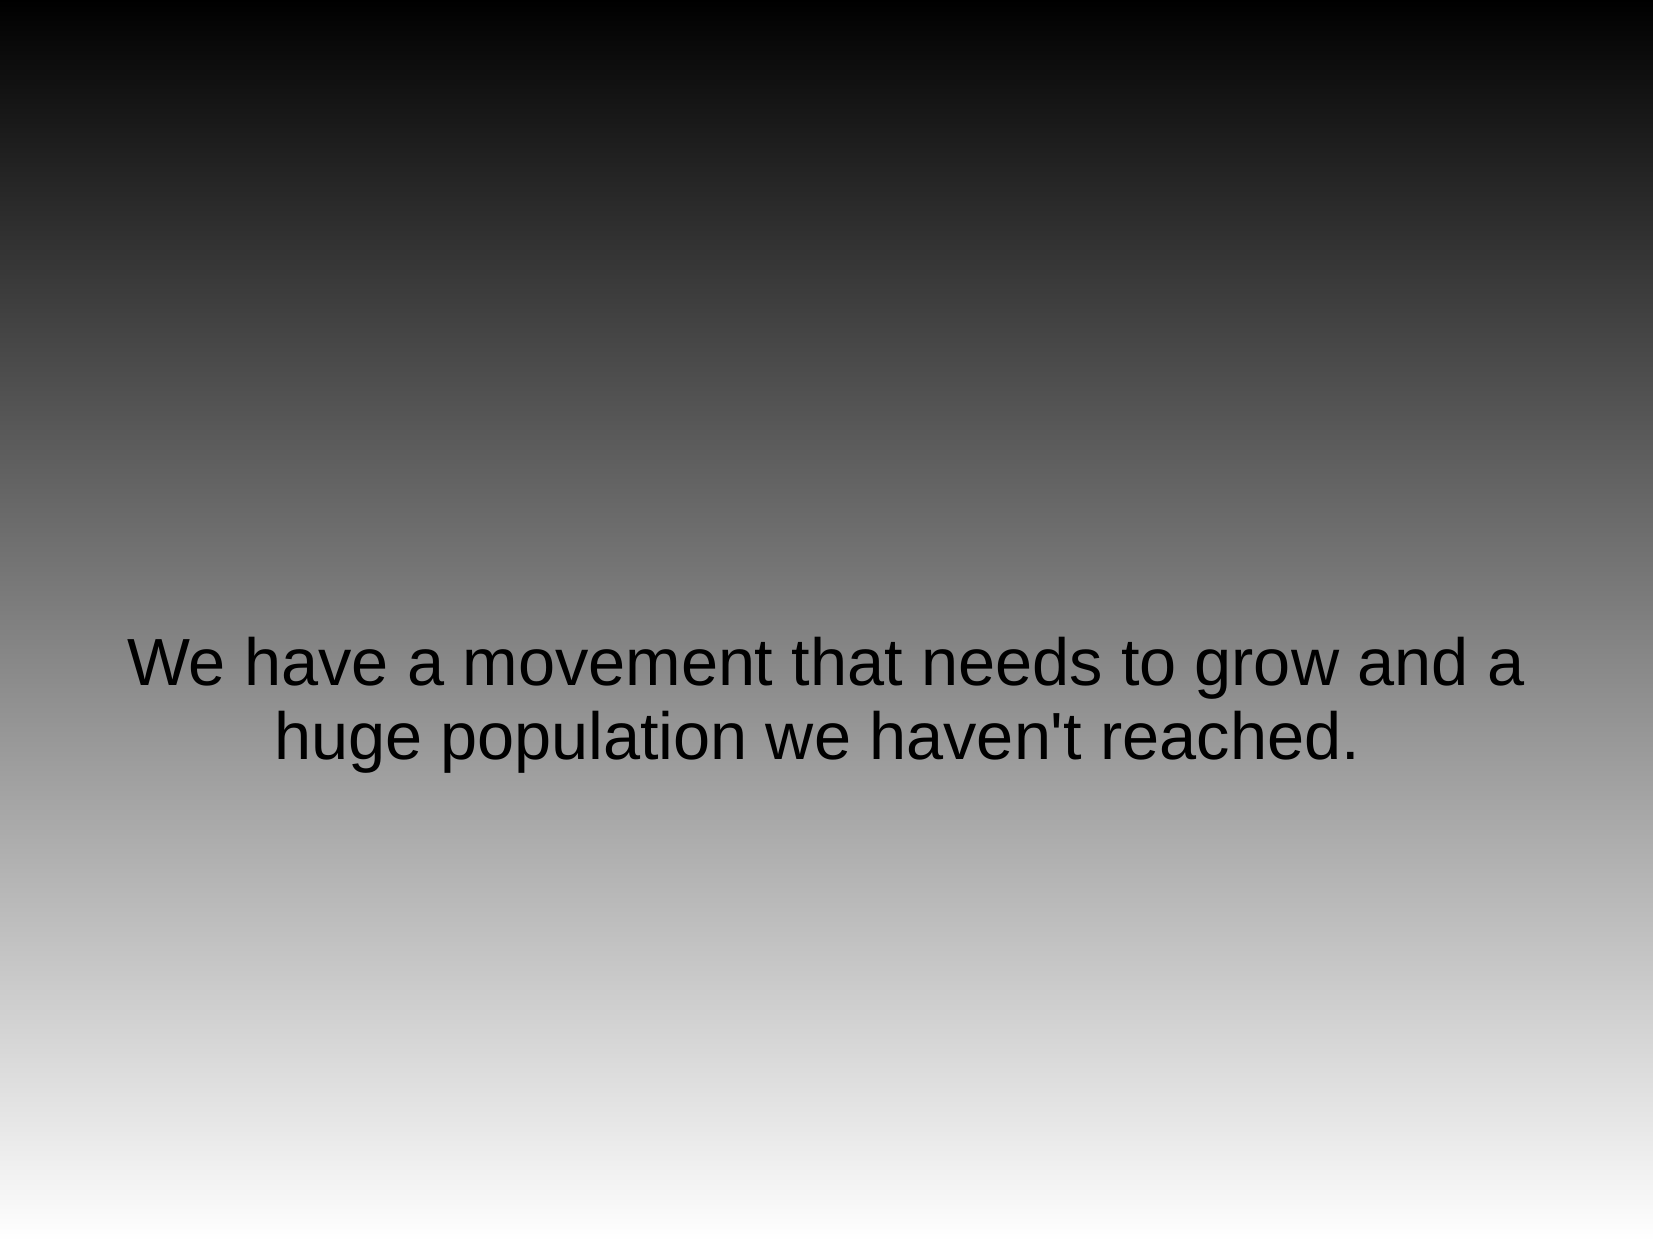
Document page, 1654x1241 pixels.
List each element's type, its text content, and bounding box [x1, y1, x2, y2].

subtitle We have a movement that needs to grow and a huge population we haven't reached. [82, 297, 1571, 1102]
title [82, 49, 1571, 257]
